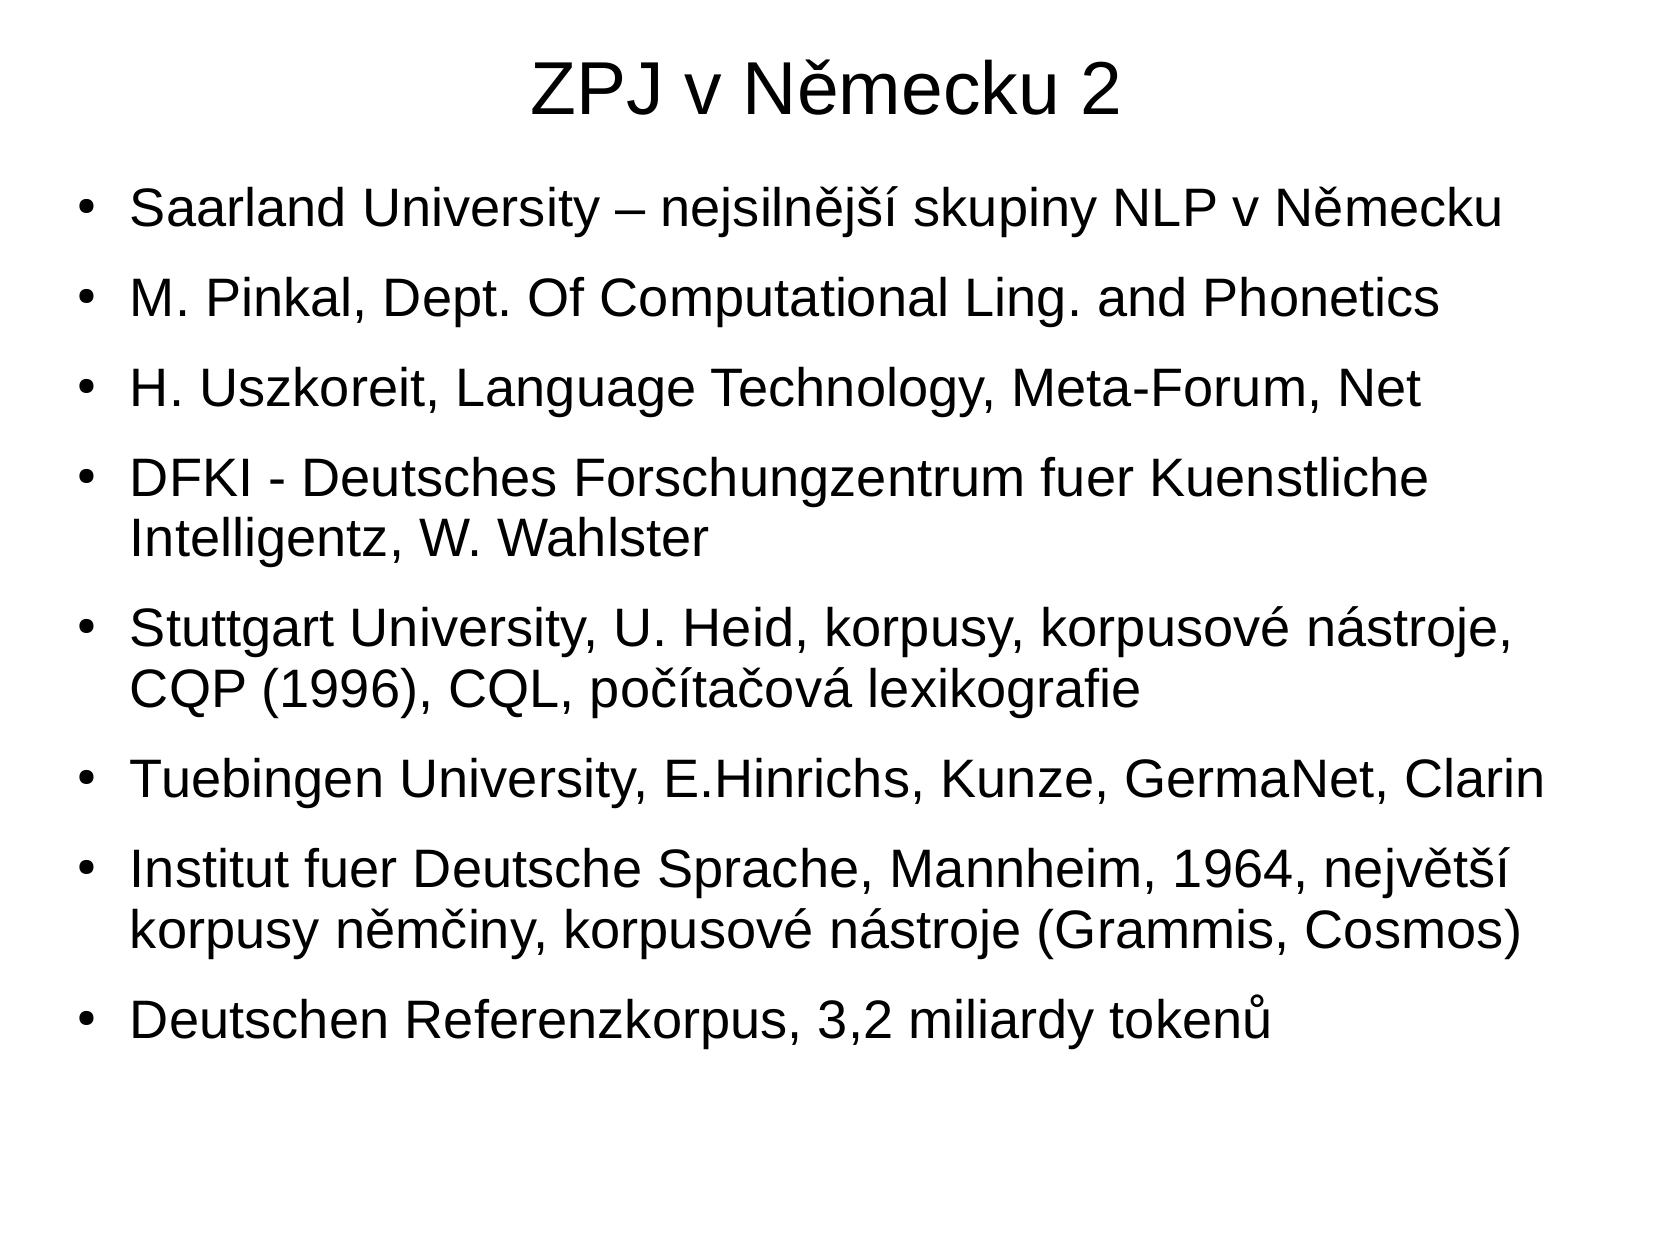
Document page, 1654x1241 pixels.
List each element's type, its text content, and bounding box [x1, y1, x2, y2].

title ZPJ v Německu 2 [88, 0, 1565, 177]
list Saarland University – nejsilnější skupiny NLP v Německu M. Pinkal, Dept. Of Computational Ling. and Phonetics H. Uszkoreit, Language Technology, Meta-Forum, Net DFKI - Deutsches Forschungzentrum fuer Kuenstliche Intelligentz, W. Wahlster Stuttgart University, U. Heid, korpusy, korpusové nástroje, CQP (1996), CQL, počítačová lexikografie Tuebingen University, E.Hinrichs, Kunze, GermaNet, Clarin Institut fuer Deutsche Sprache, Mannheim, 1964, největší korpusy němčiny, korpusové nástroje (Grammis, Cosmos) Deutschen Referenzkorpus, 3,2 miliardy tokenů [59, 177, 1571, 1145]
